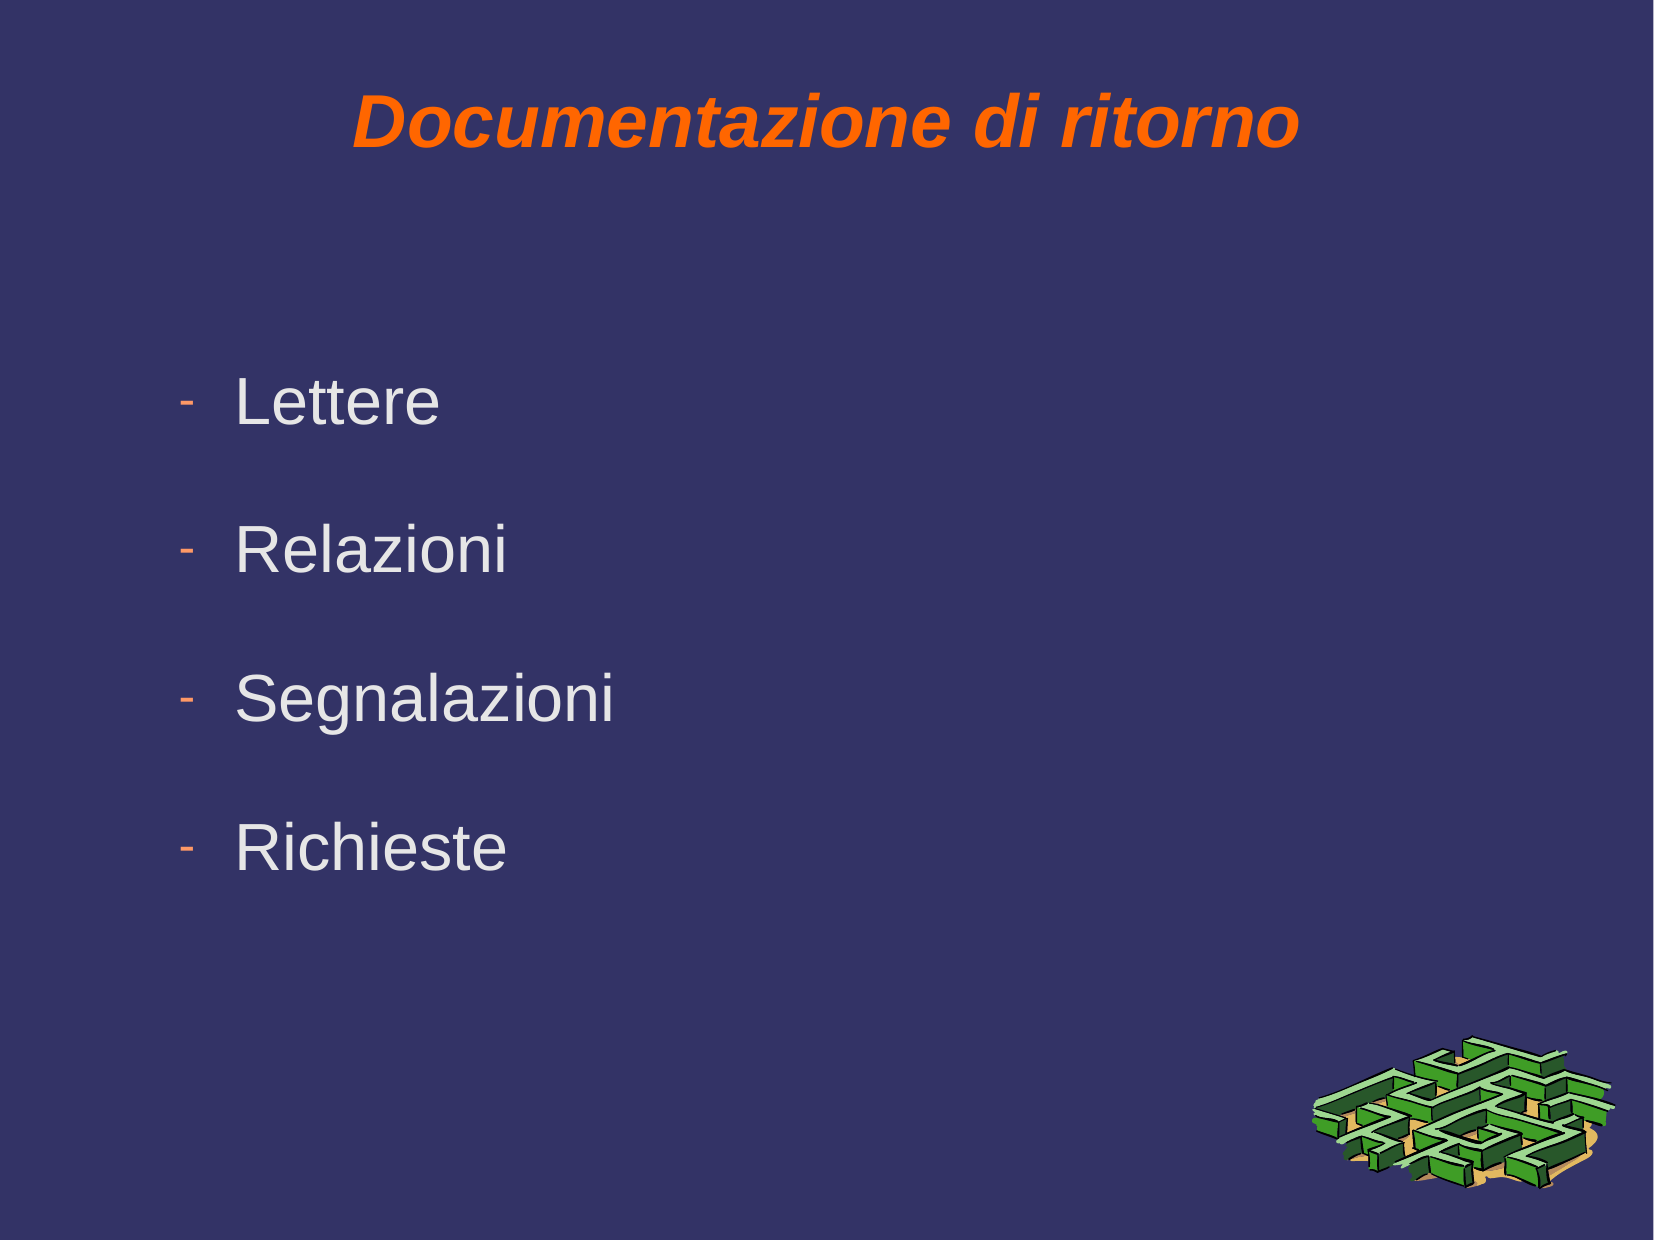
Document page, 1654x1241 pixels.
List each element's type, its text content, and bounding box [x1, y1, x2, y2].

text_box Lettere Relazioni Segnalazioni Richieste [178, 364, 1570, 1146]
text_box Documentazione di ritorno [121, 19, 1534, 227]
